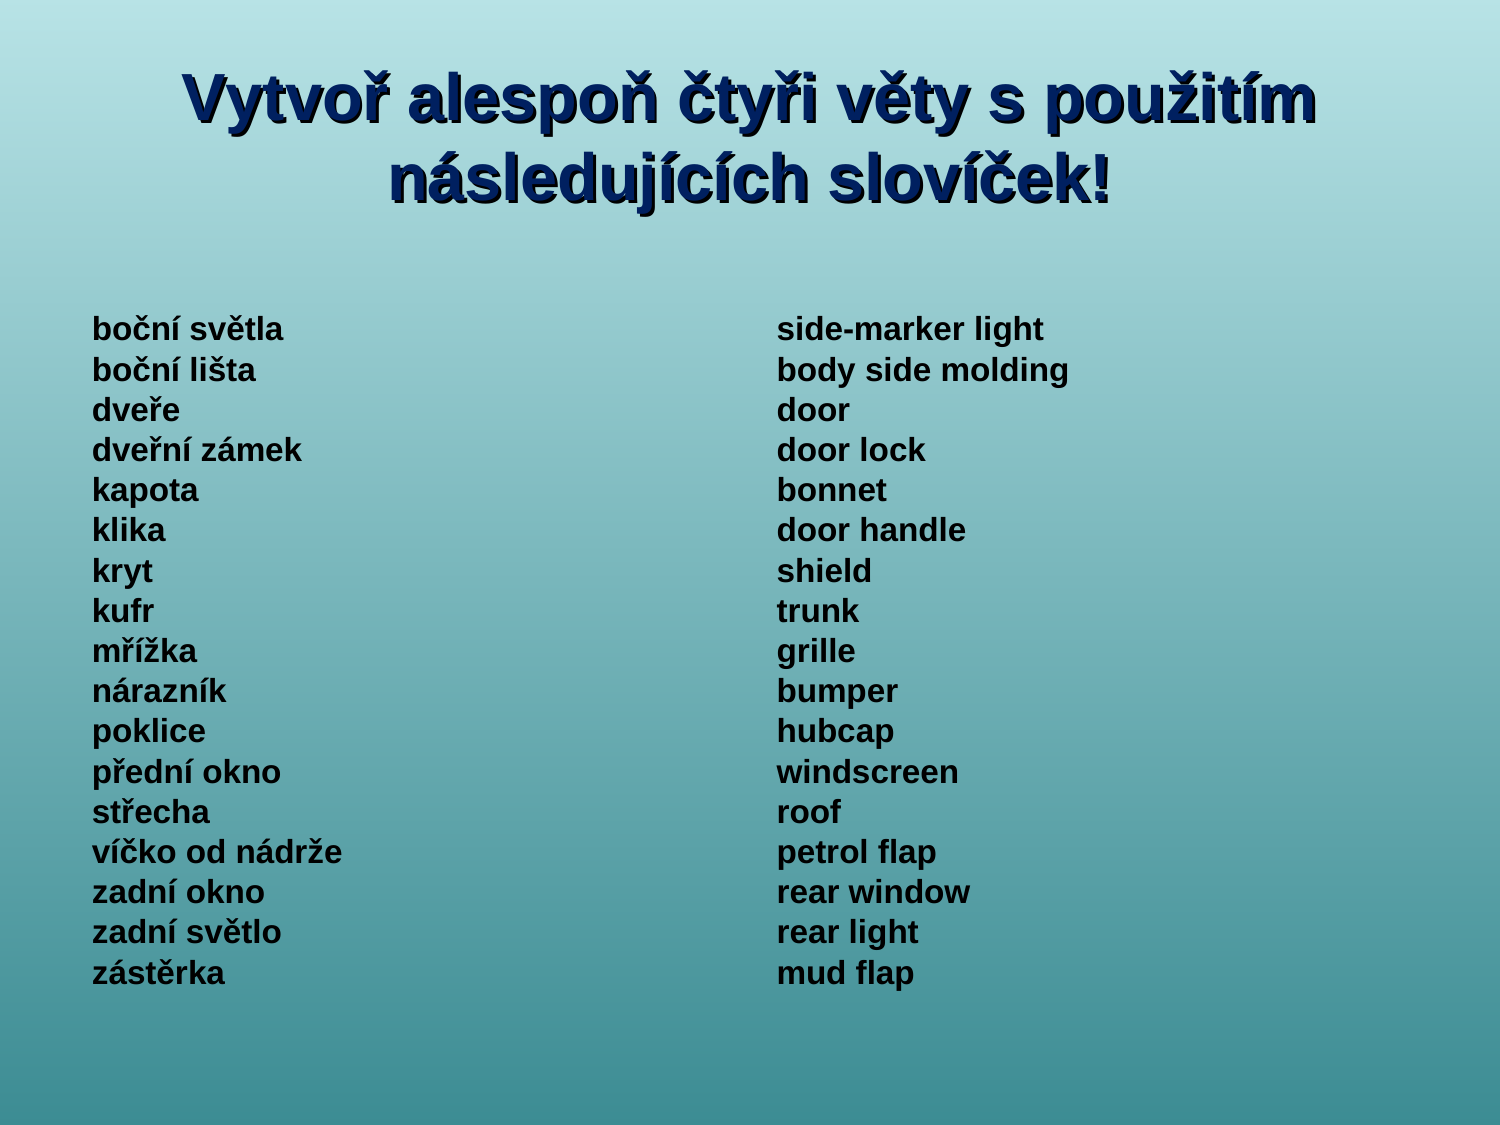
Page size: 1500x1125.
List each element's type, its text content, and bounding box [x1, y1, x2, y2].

list boční světla boční lišta dveře dveřní zámek kapota klika kryt kufr mřížka nárazník poklice přední okno střecha víčko od nádrže zadní okno zadní světlo zástěrka [76, 269, 740, 1125]
list side-marker light body side molding door door lock bonnet door handle shield trunk grille bumper hubcap windscreen roof petrol flap rear window rear light mud flap [761, 269, 1425, 1041]
title Vytvoř alespoň čtyři věty s použitím následujících slovíček! [75, 45, 1426, 223]
